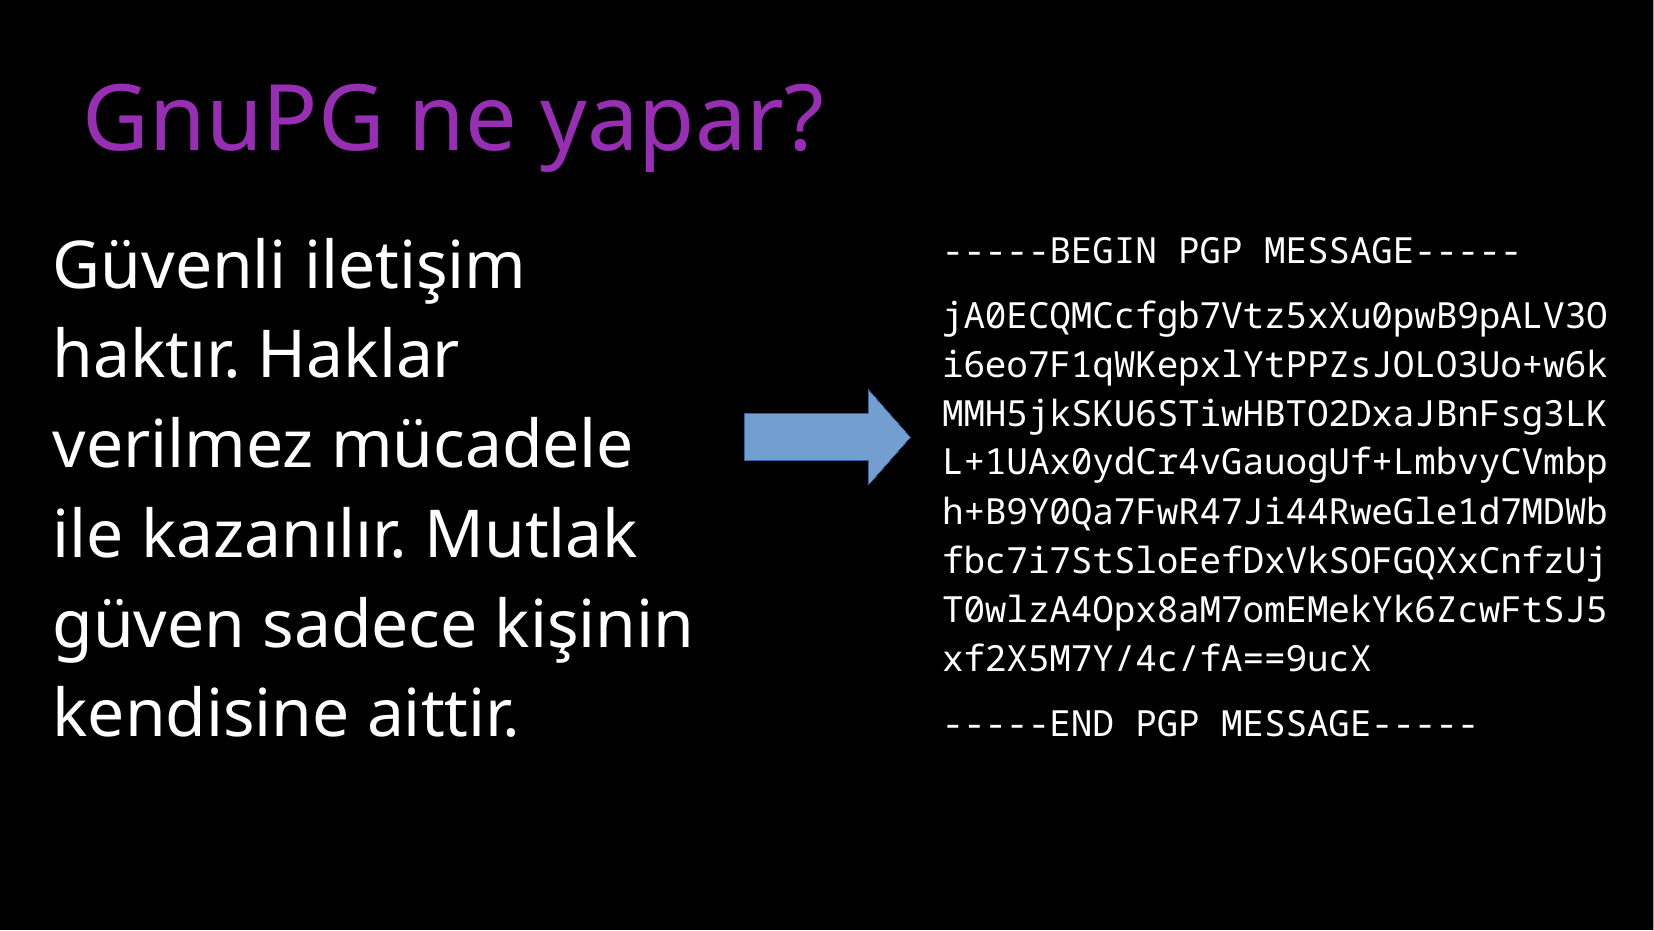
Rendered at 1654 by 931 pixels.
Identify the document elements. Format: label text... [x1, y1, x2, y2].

list -----BEGIN PGP MESSAGE----- jA0ECQMCcfgb7Vtz5xXu0pwB9pALV3Oi6eo7F1qWKepxlYtPPZsJOLO3Uo+w6kMMH5jkSKU6STiwHBTO2DxaJBnFsg3LKL+1UAx0ydCr4vGauogUf+LmbvyCVmbph+B9Y0Qa7FwR47Ji44RweGle1d7MDWbfbc7i7StSloEefDxVkSOFGQXxCnfzUjT0wlzA4Opx8aM7omEMekYk6ZcwFtSJ5xf2X5M7Y/4c/fA==9ucX -----END PGP MESSAGE----- [903, 224, 1630, 764]
title GnuPG ne yapar? [82, 37, 1571, 193]
list Güvenli iletişim haktır. Haklar verilmez mücadele ile kazanılır. Mutlak güven sadece kişinin kendisine aittir. [0, 217, 709, 758]
text_box [744, 389, 911, 485]
